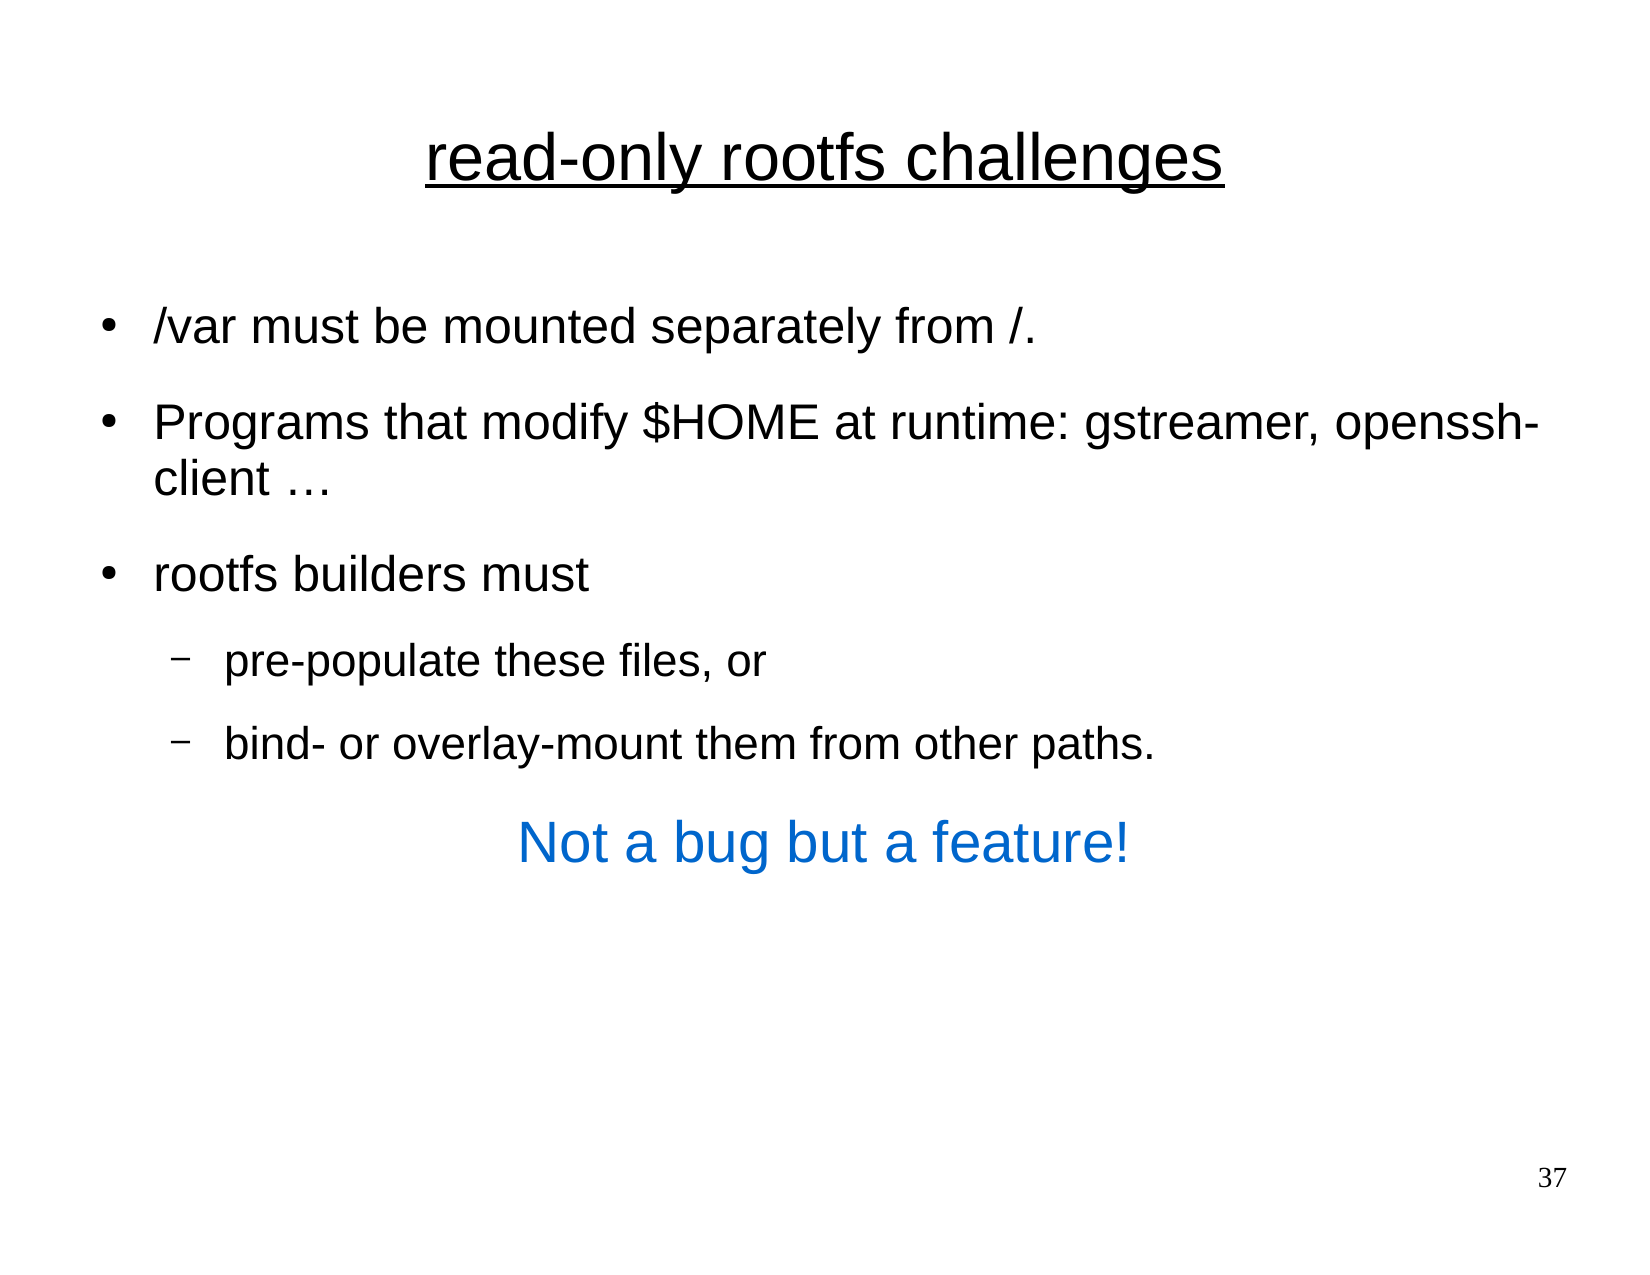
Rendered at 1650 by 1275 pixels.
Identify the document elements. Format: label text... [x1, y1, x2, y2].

list /var must be mounted separately from /. Programs that modify $HOME at runtime: gstreamer, openssh-client … rootfs builders must pre-populate these files, or bind- or overlay-mount them from other paths. [82, 298, 1568, 823]
text_box Not a bug but a feature! [503, 802, 1147, 883]
title read-only rootfs challenges [82, 50, 1568, 264]
